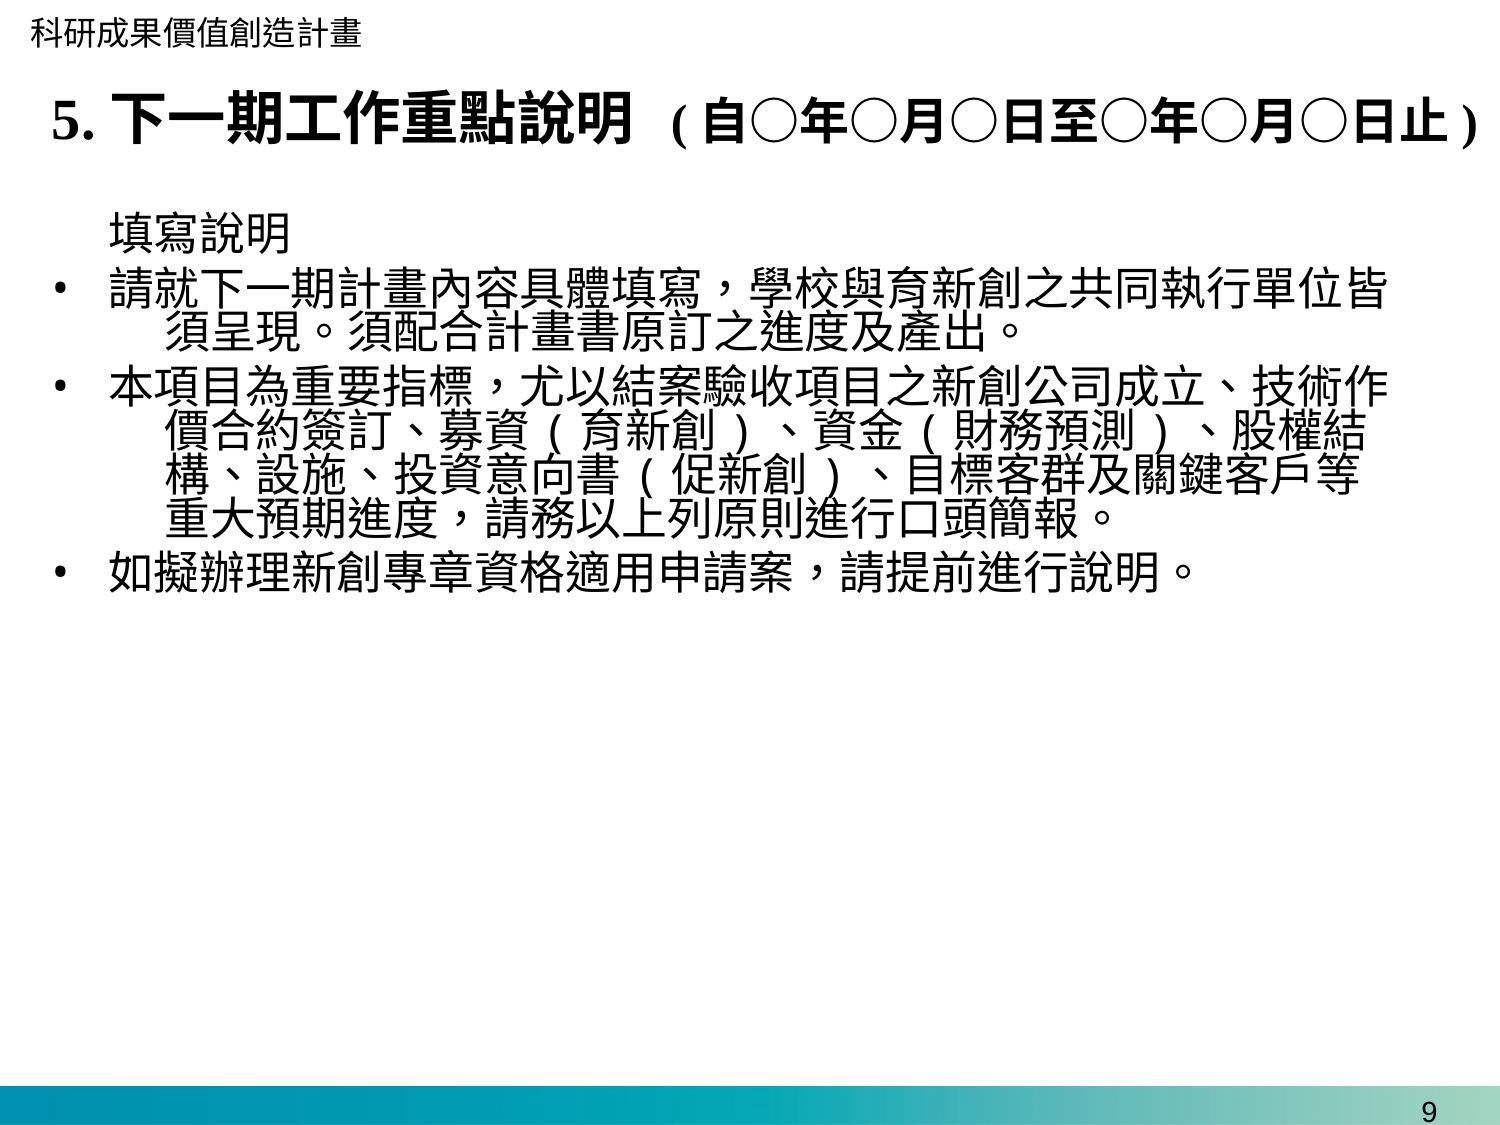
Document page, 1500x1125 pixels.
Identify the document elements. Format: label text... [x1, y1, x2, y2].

text_box 5.下一期工作重點說明 (自○年○月○日至○年○月○日止) [36, 73, 1445, 160]
text_box 8 [1406, 1085, 1500, 1125]
list 填寫說明 請就下一期計畫內容具體填寫，學校與育新創之共同執行單位皆須呈現。須配合計畫書原訂之進度及產出。 本項目為重要指標，尤以結案驗收項目之新創公司成立、技術作價合約簽訂、募資(育新創)、資金(財務預測)、股權結構、設施、投資意向書(促新創)、目標客群及關鍵客戶等重大預期進度，請務以上列原則進行口頭簡報。 如擬辦理新創專章資格適用申請案，請提前進行說明。 [36, 208, 1409, 989]
